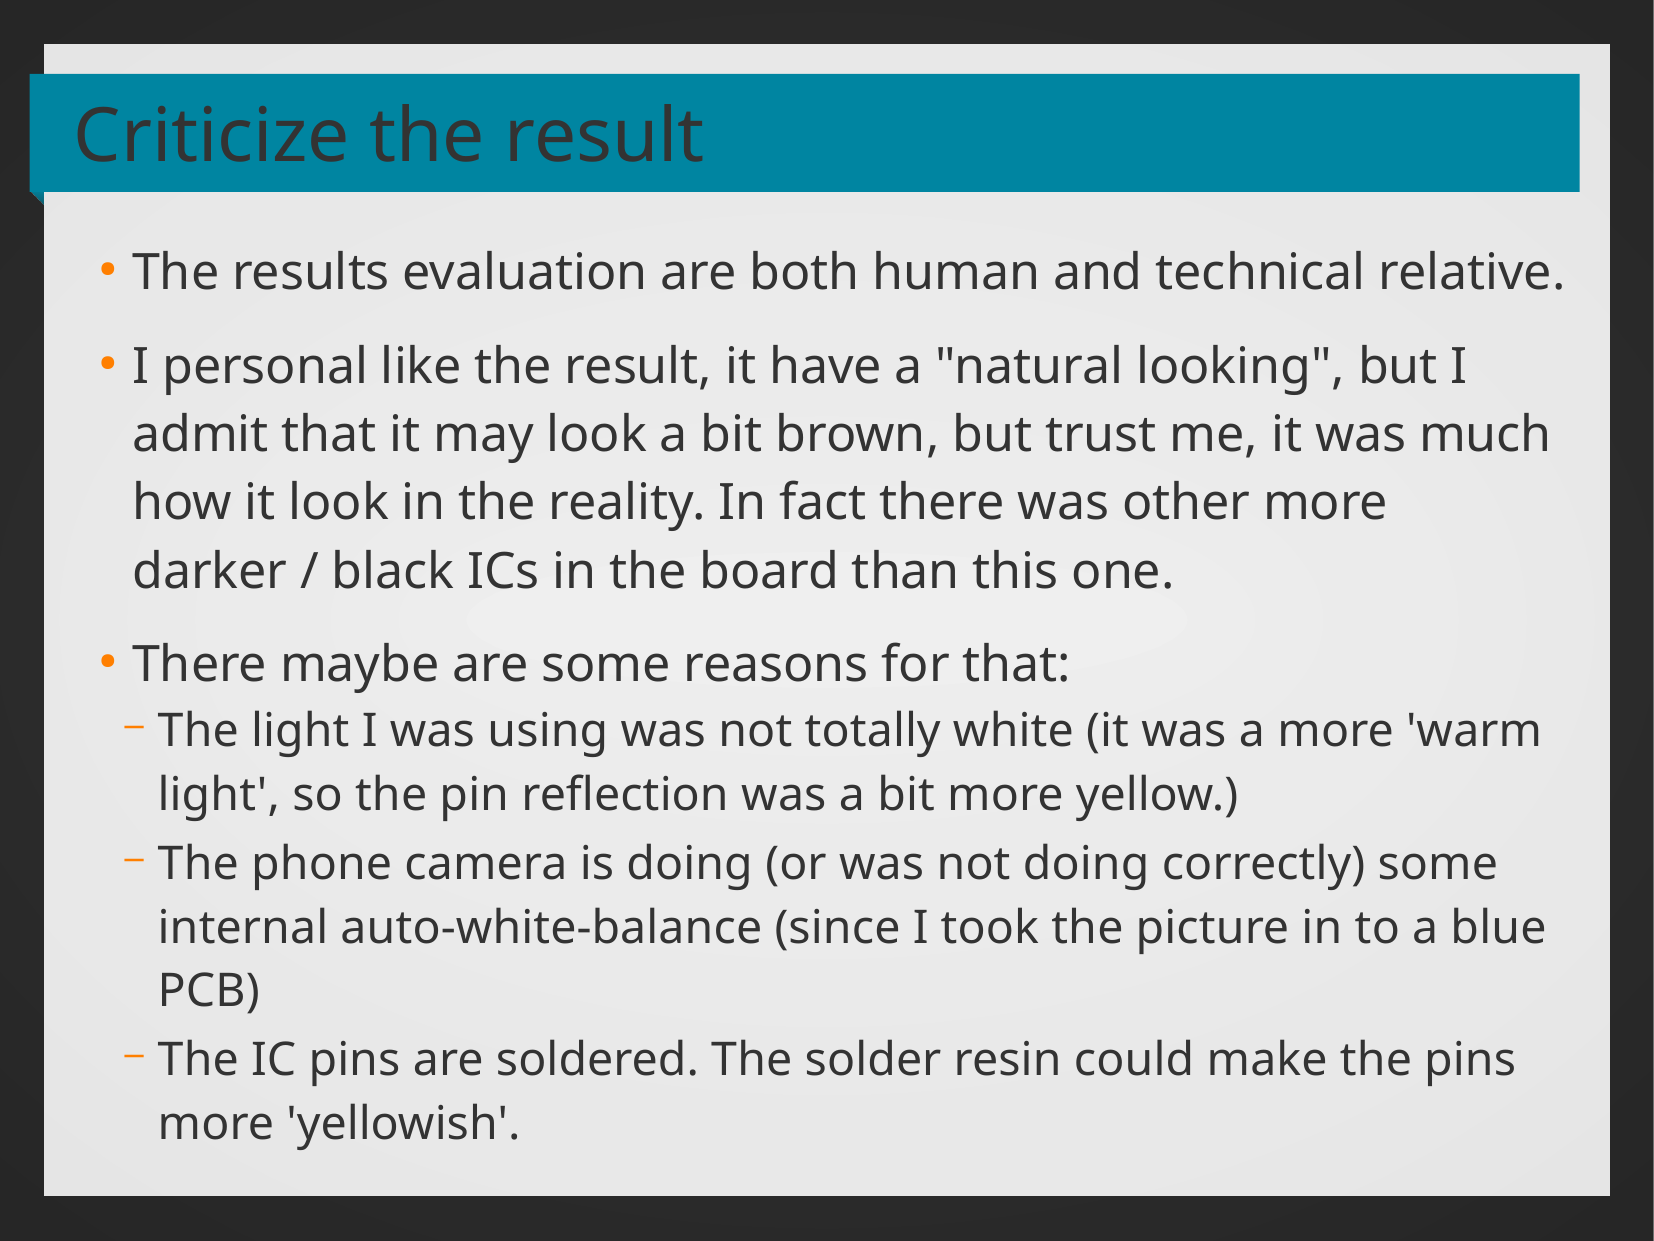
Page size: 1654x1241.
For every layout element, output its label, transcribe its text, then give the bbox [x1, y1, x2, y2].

title Criticize the result [73, 73, 1565, 192]
list The results evaluation are both human and technical relative. I personal like the result, it have a "natural looking", but I admit that it may look a bit brown, but trust me, it was much how it look in the reality. In fact there was other more darker / black ICs in the board than this one. There maybe are some reasons for that: The light I was using was not totally white (it was a more 'warm light', so the pin reflection was a bit more yellow.) The phone camera is doing (or was not doing correctly) some internal auto-white-balance (since I took the picture in to a blue PCB) The IC pins are soldered. The solder resin could make the pins more 'yellowish'. [73, 236, 1580, 1167]
